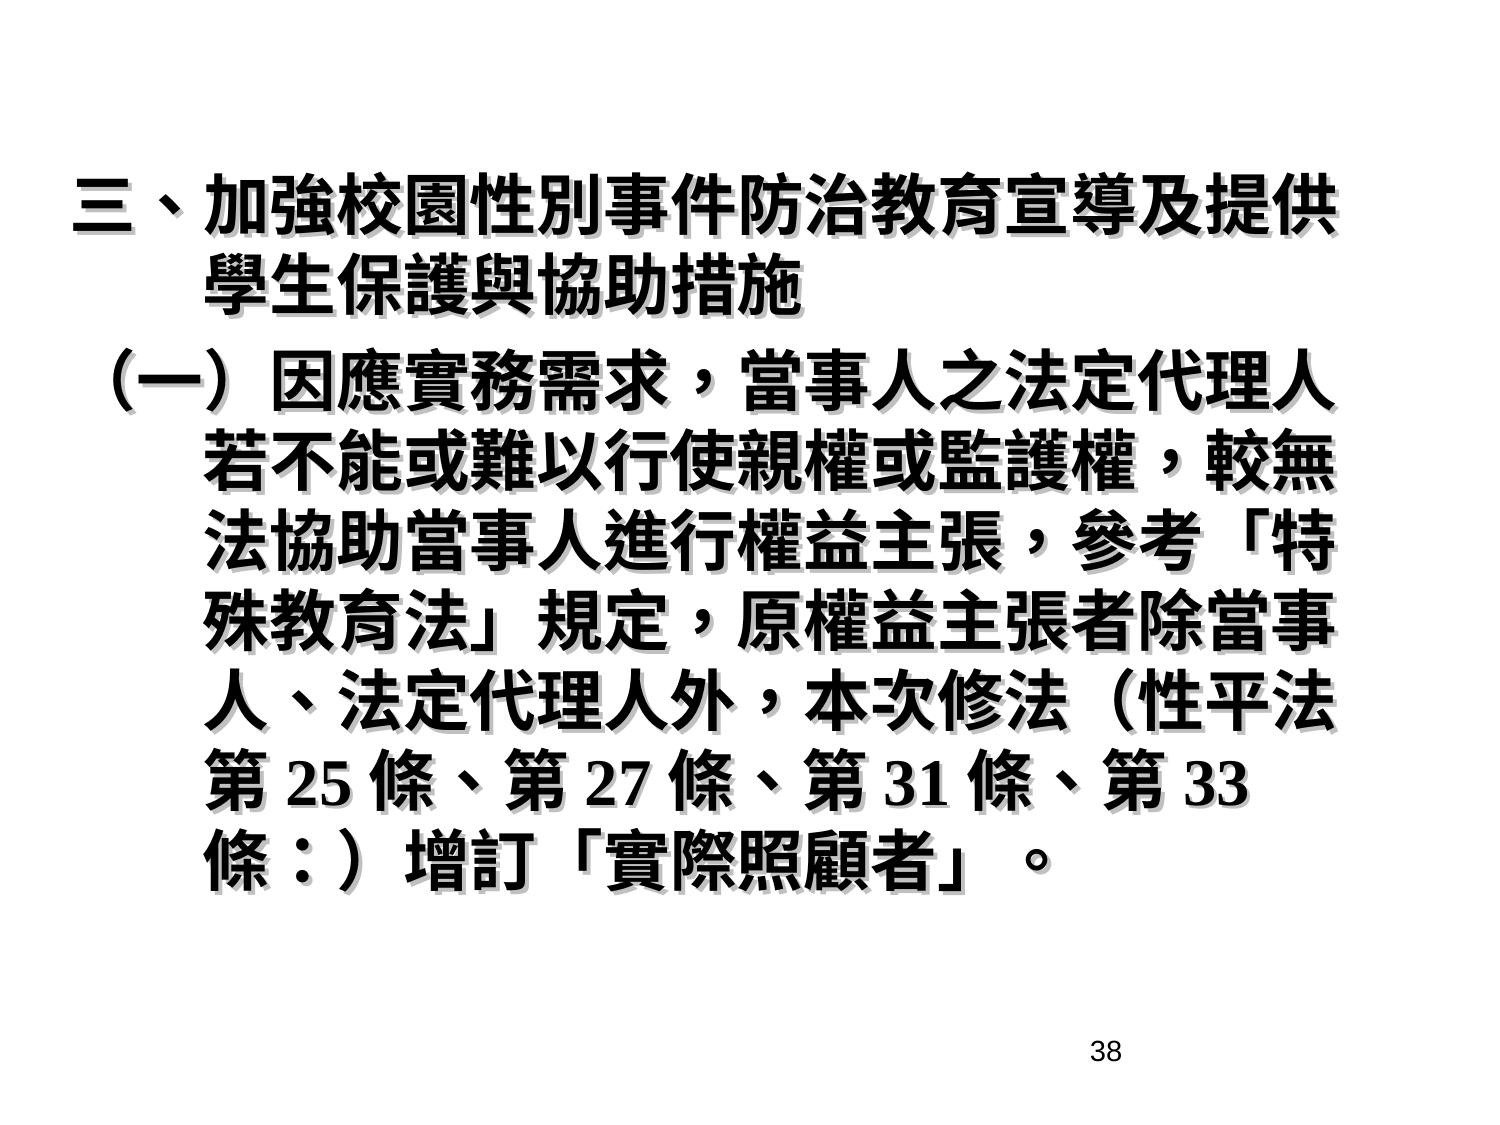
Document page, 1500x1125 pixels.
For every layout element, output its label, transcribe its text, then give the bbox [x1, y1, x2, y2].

text_box 三、加強校園性別事件防治教育宣導及提供學生保護與協助措施 （一）因應實務需求，當事人之法定代理人若不能或難以行使親權或監護權，較無法協助當事人進行權益主張，參考「特殊教育法」規定，原權益主張者除當事人、法定代理人外，本次修法（性平法第25條、第27條、第31條、第33條：）增訂「實際照顧者」。 [55, 155, 1366, 959]
text_box [1074, 1024, 1426, 1103]
